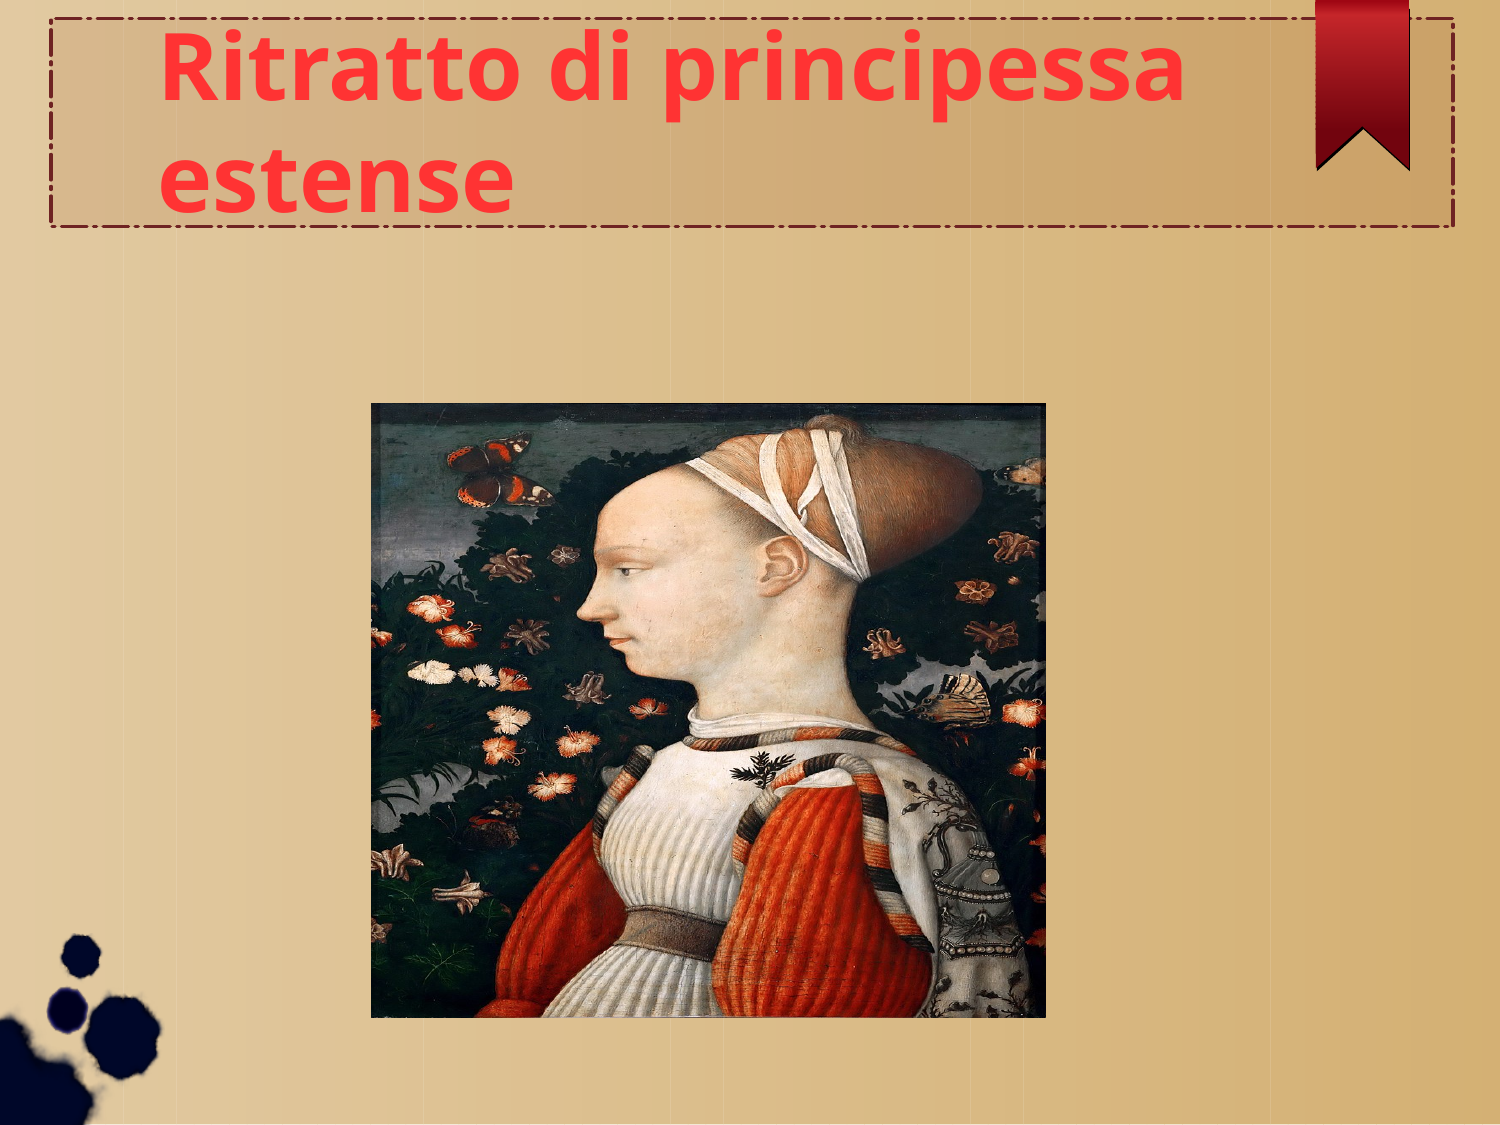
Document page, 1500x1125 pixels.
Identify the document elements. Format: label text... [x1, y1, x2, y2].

title Ritratto di principessa estense [118, 0, 1394, 242]
picture [371, 403, 1046, 1018]
